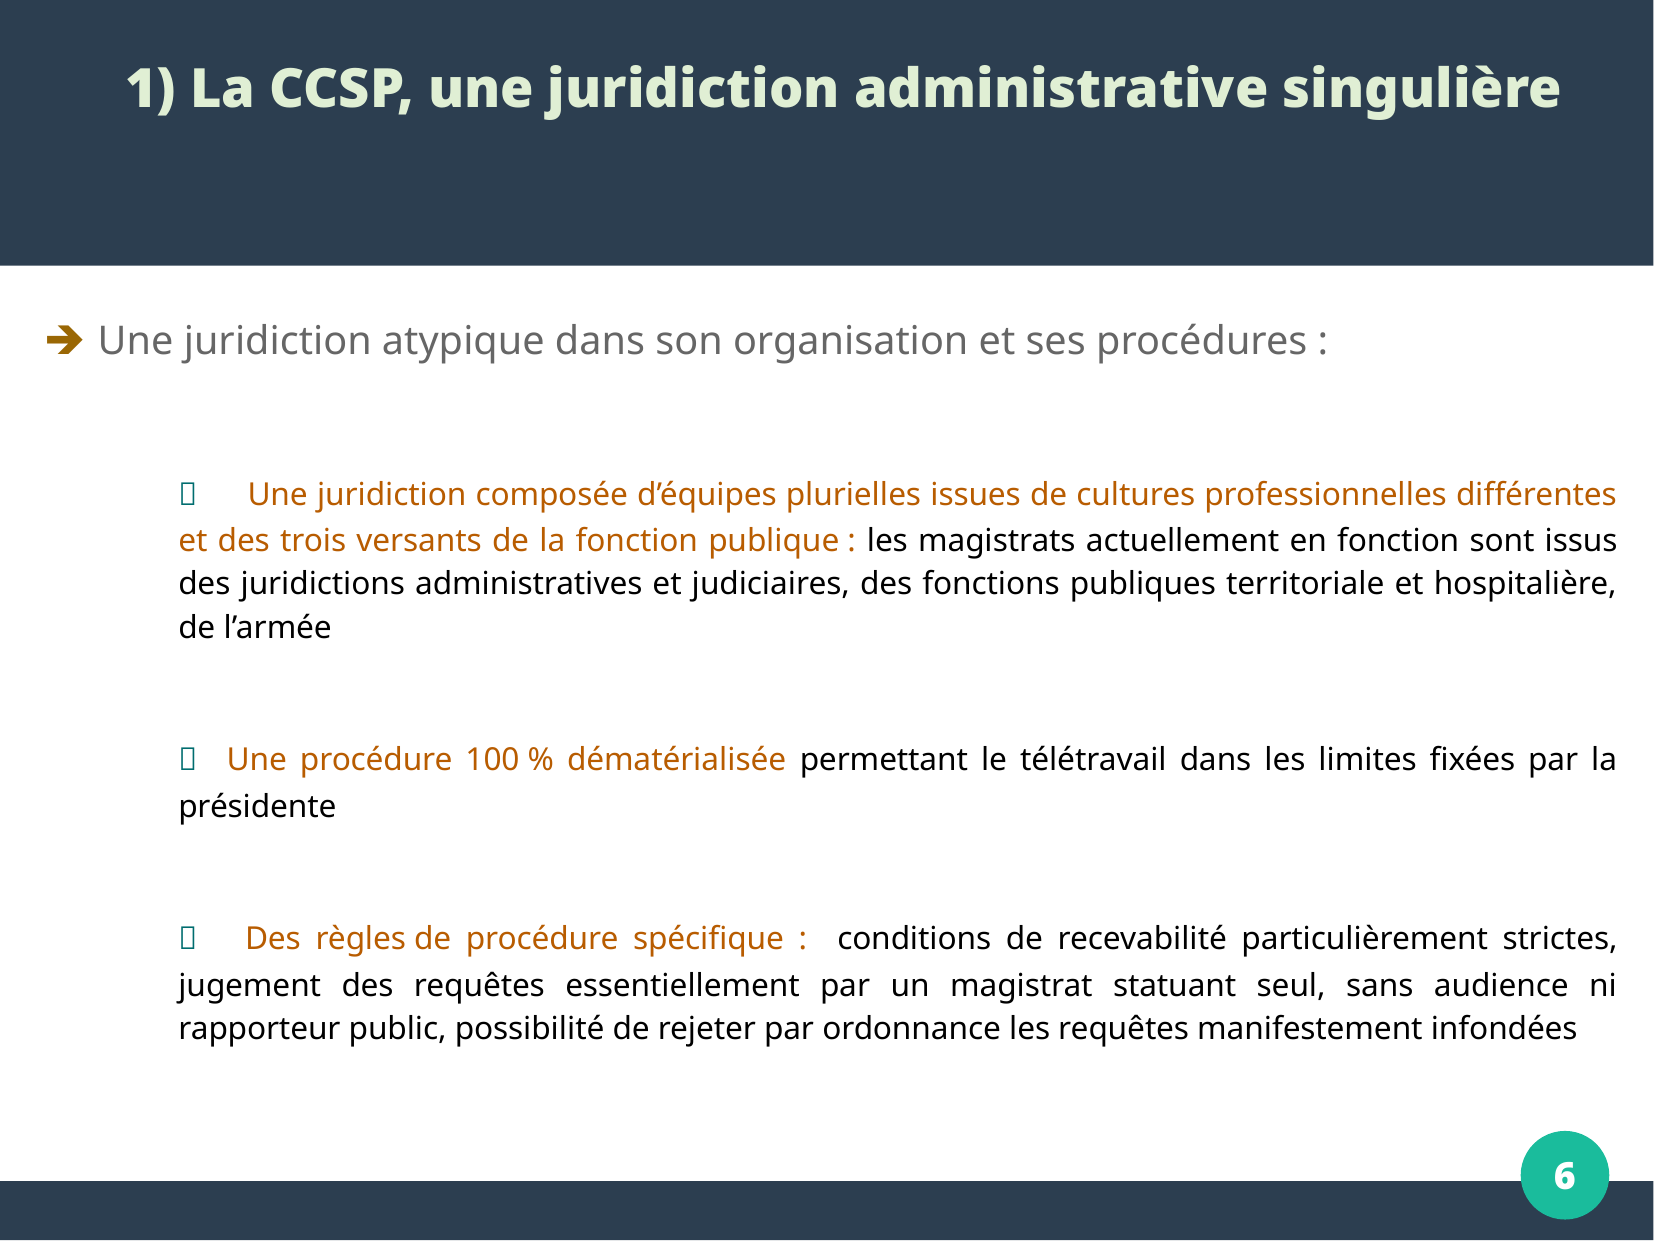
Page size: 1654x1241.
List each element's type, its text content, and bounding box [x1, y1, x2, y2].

list  Une juridiction atypique dans son organisation et ses procédures :  Une juridiction composée d’équipes plurielles issues de cultures professionnelles différentes et des trois versants de la fonction publique : les magistrats actuellement en fonction sont issus des juridictions administratives et judiciaires, des fonctions publiques territoriale et hospitalière, de l’armée  Une procédure 100 % dématérialisée permettant le télétravail dans les limites fixées par la présidente  Des règles de procédure spécifique : conditions de recevabilité particulièrement strictes, jugement des requêtes essentiellement par un magistrat statuant seul, sans audience ni rapporteur public, possibilité de rejeter par ordonnance les requêtes manifestement infondées [0, 153, 1619, 1052]
title 1) La CCSP, une juridiction administrative singulière [59, 49, 1630, 187]
